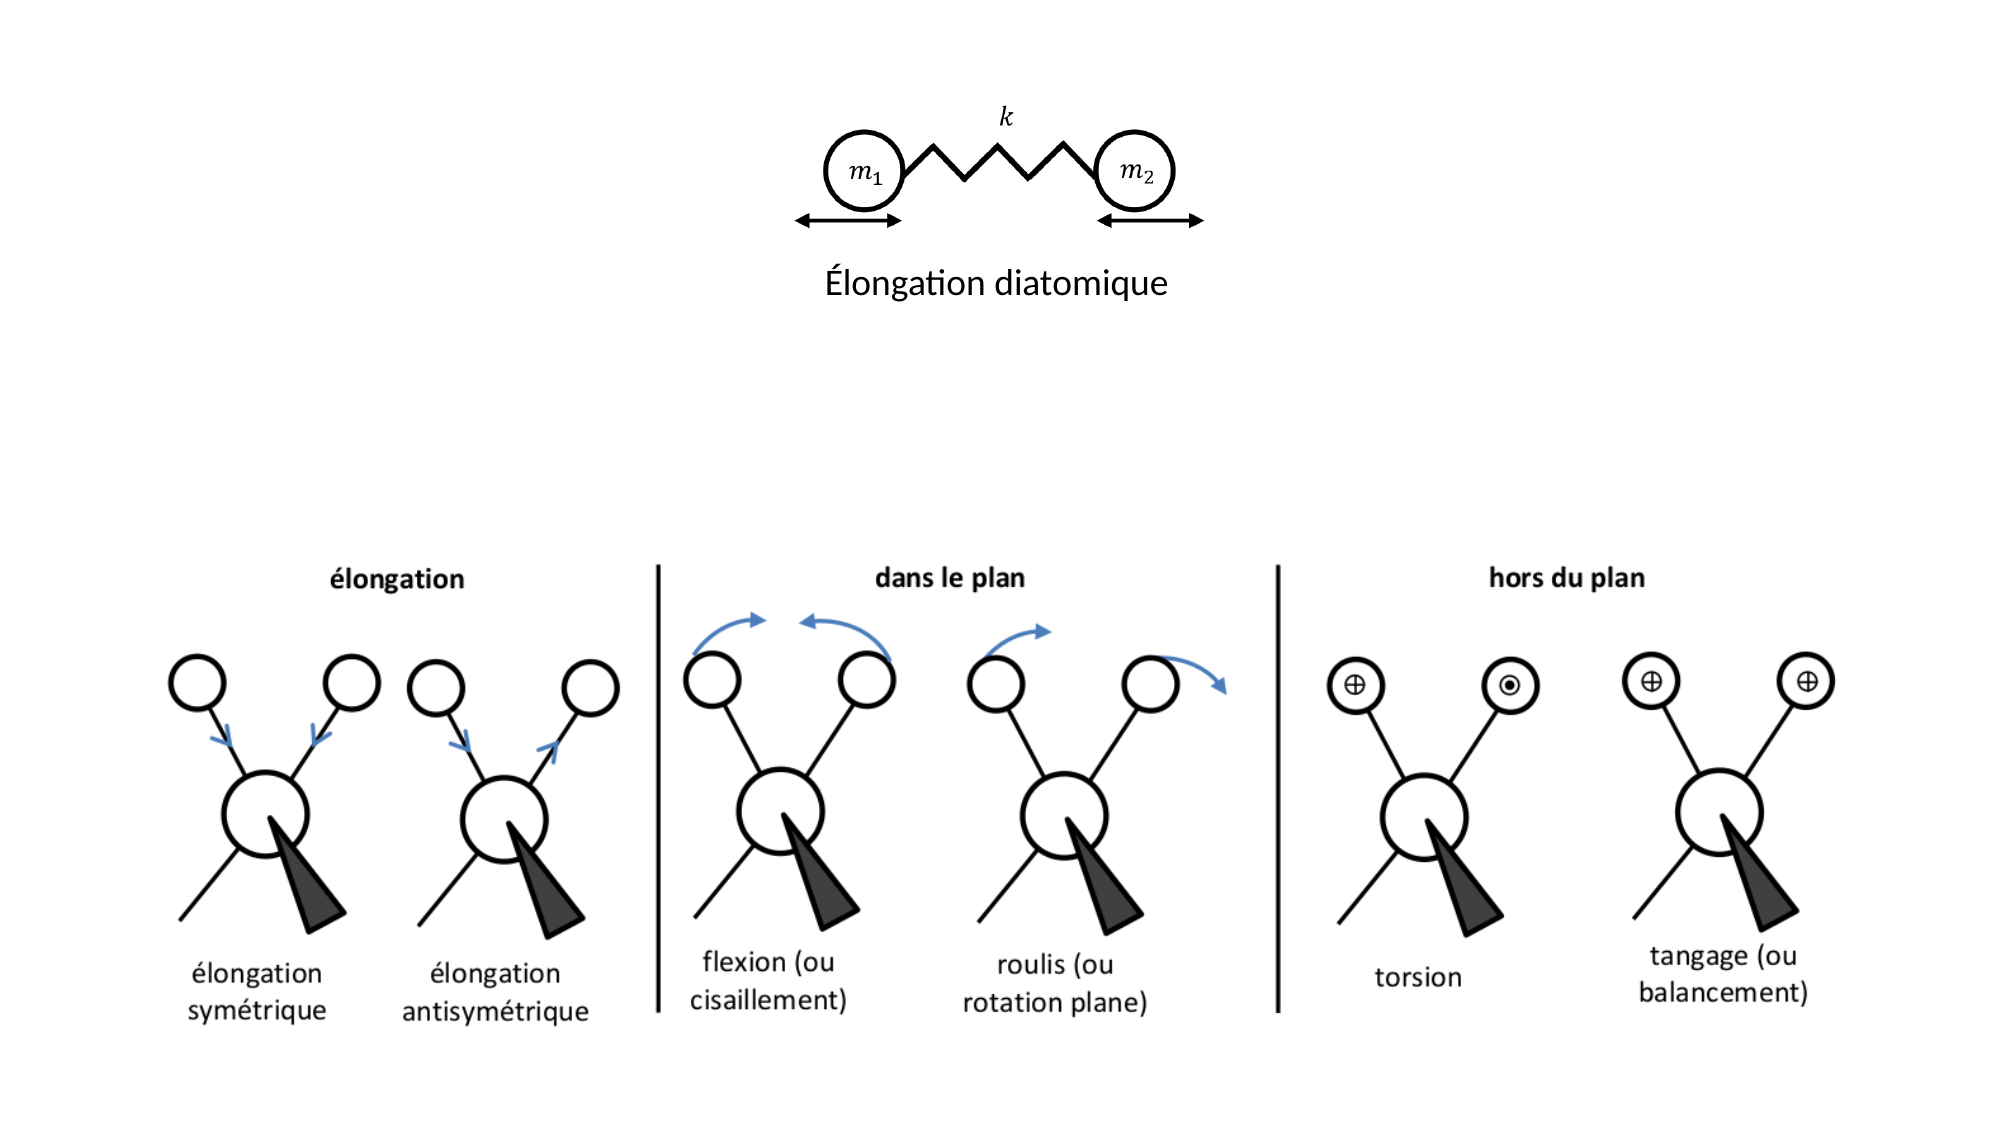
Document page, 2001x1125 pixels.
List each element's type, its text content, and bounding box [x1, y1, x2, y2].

picture [774, 70, 1225, 258]
picture [137, 544, 1863, 1036]
text_box Élongation diatomique [809, 250, 1189, 311]
